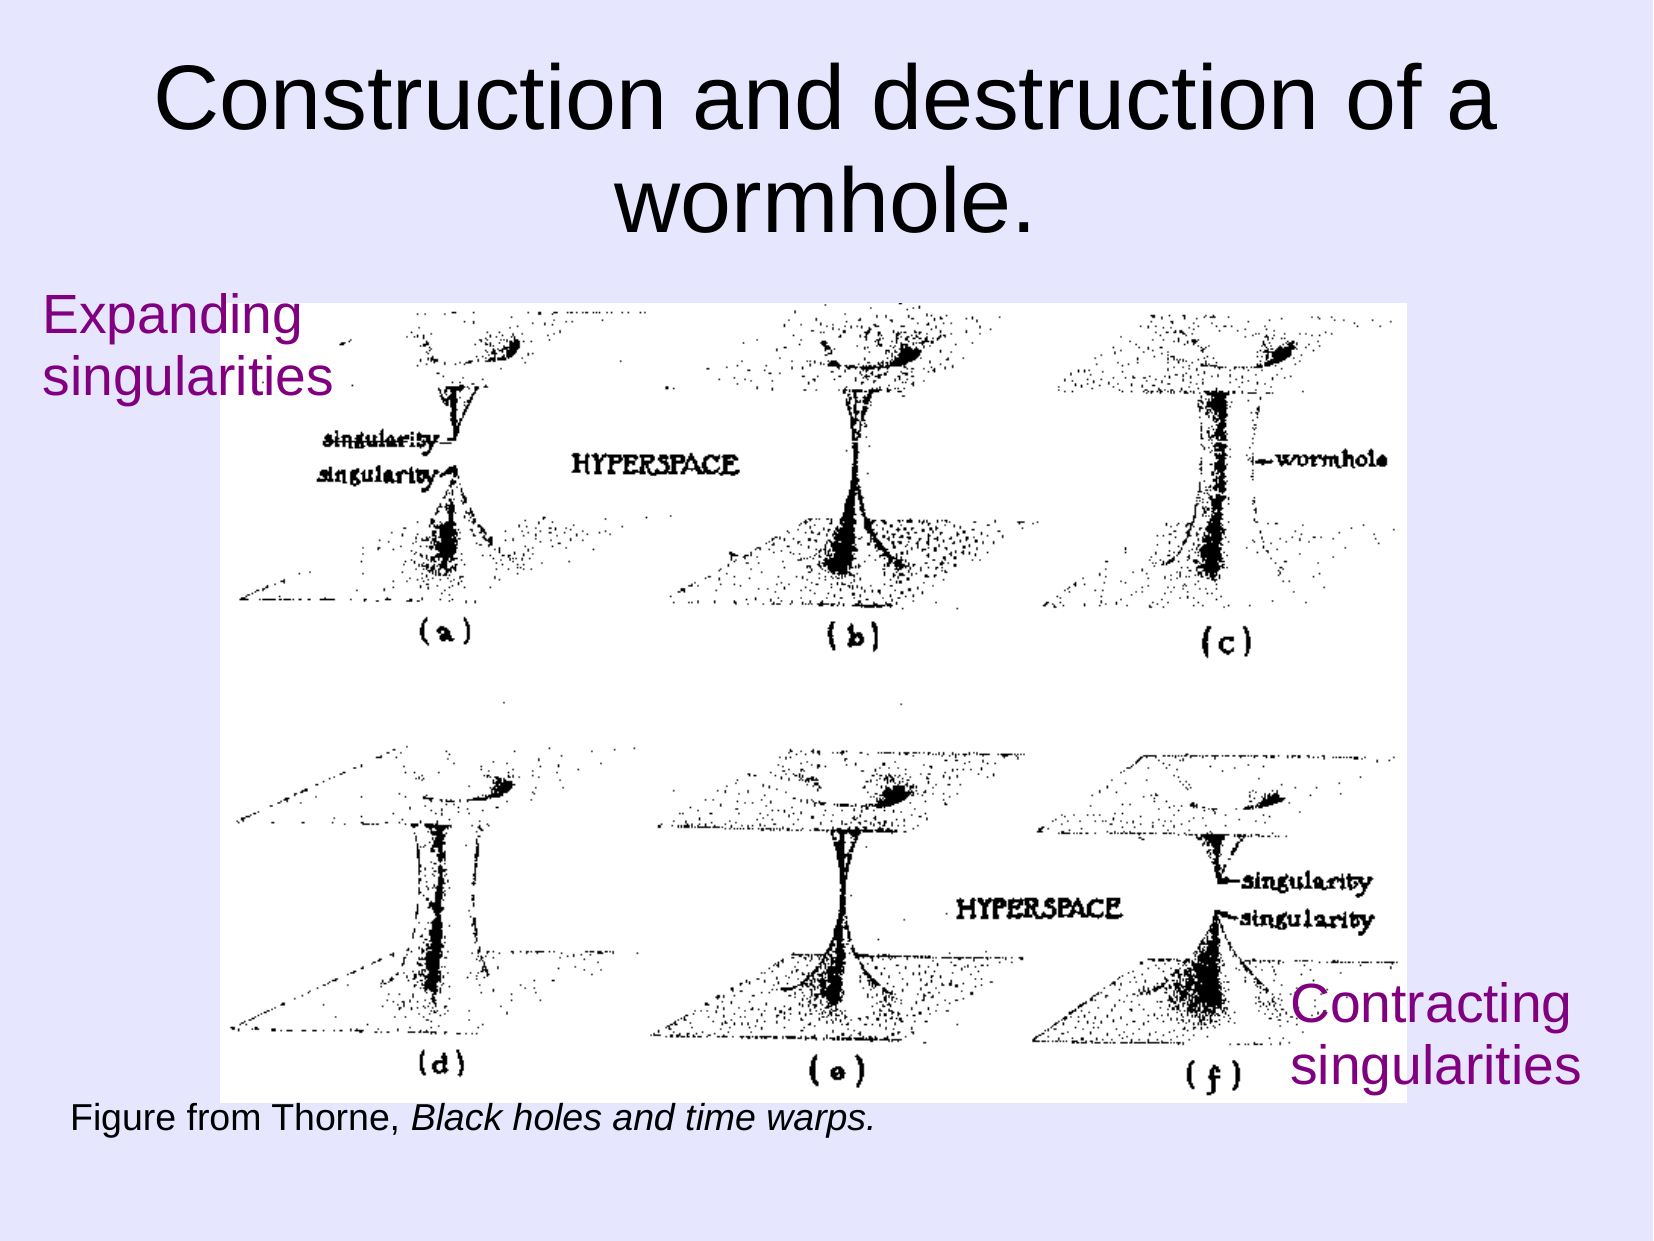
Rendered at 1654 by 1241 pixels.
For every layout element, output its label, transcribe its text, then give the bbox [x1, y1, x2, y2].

text_box Figure from Thorne, Black holes and time warps. [55, 1088, 960, 1147]
text_box Expanding singularities [27, 275, 362, 415]
picture [220, 303, 1407, 1103]
title Construction and destruction of a wormhole. [123, 0, 1529, 260]
text_box Contracting singularities [1275, 964, 1626, 1104]
